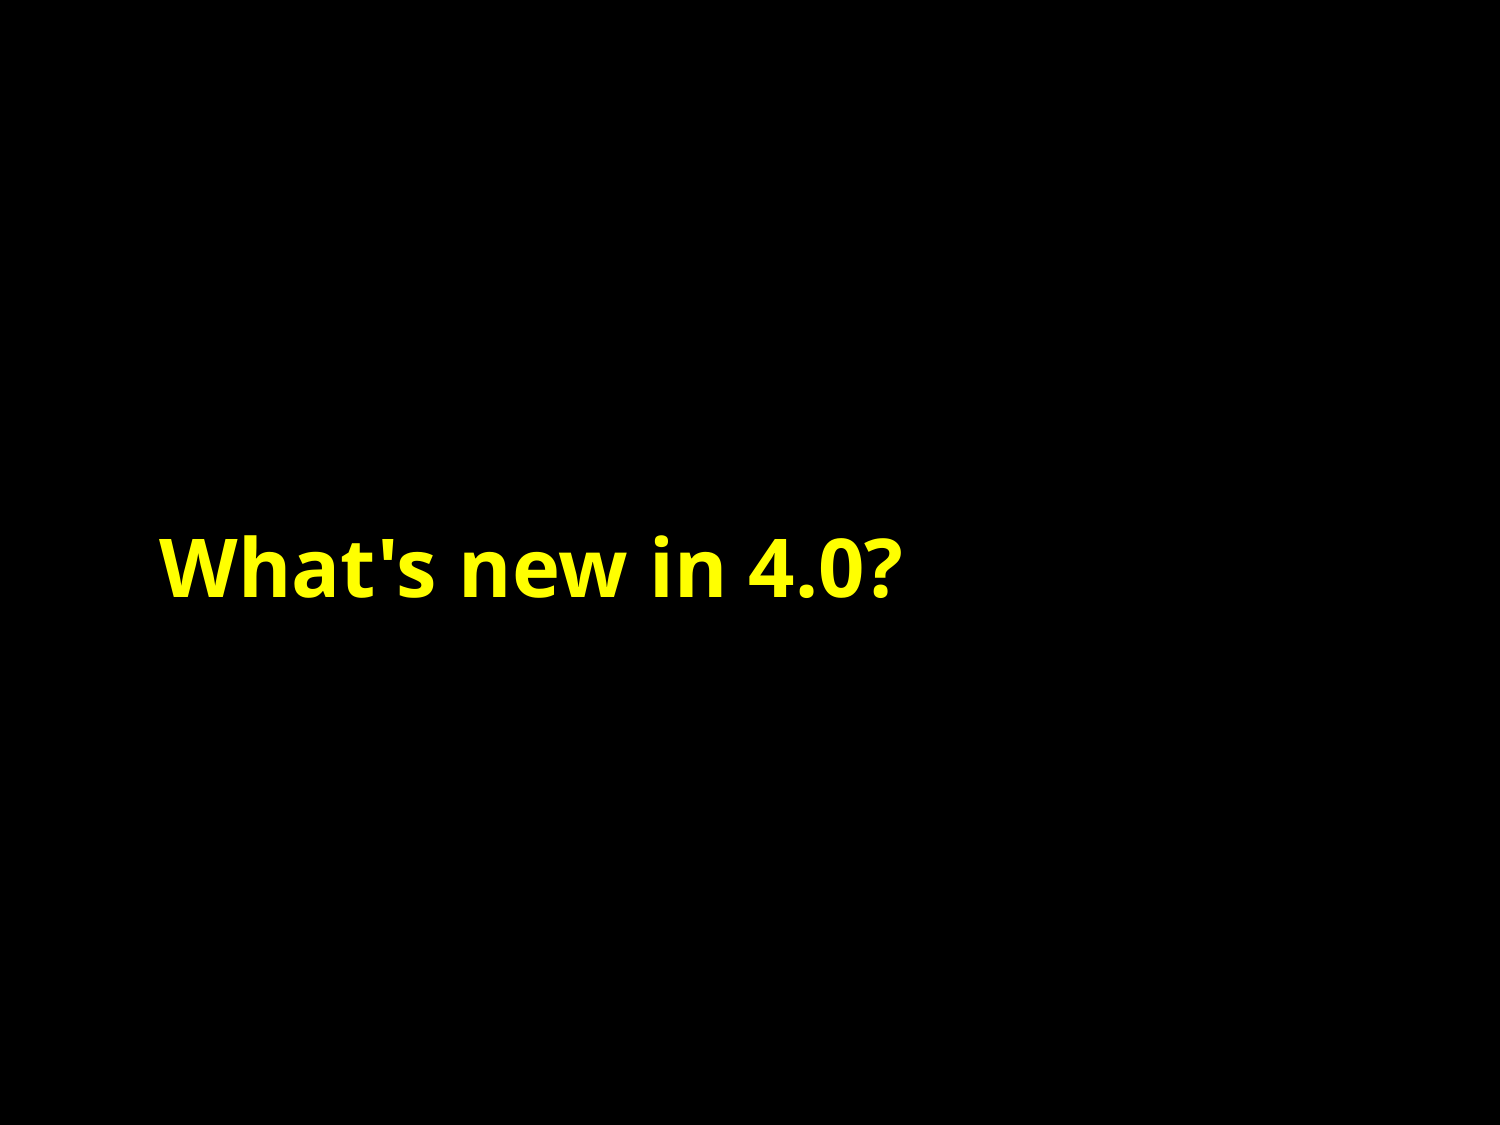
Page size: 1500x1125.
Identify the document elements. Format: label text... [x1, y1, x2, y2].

text_box What's new in 4.0? [144, 444, 1475, 686]
